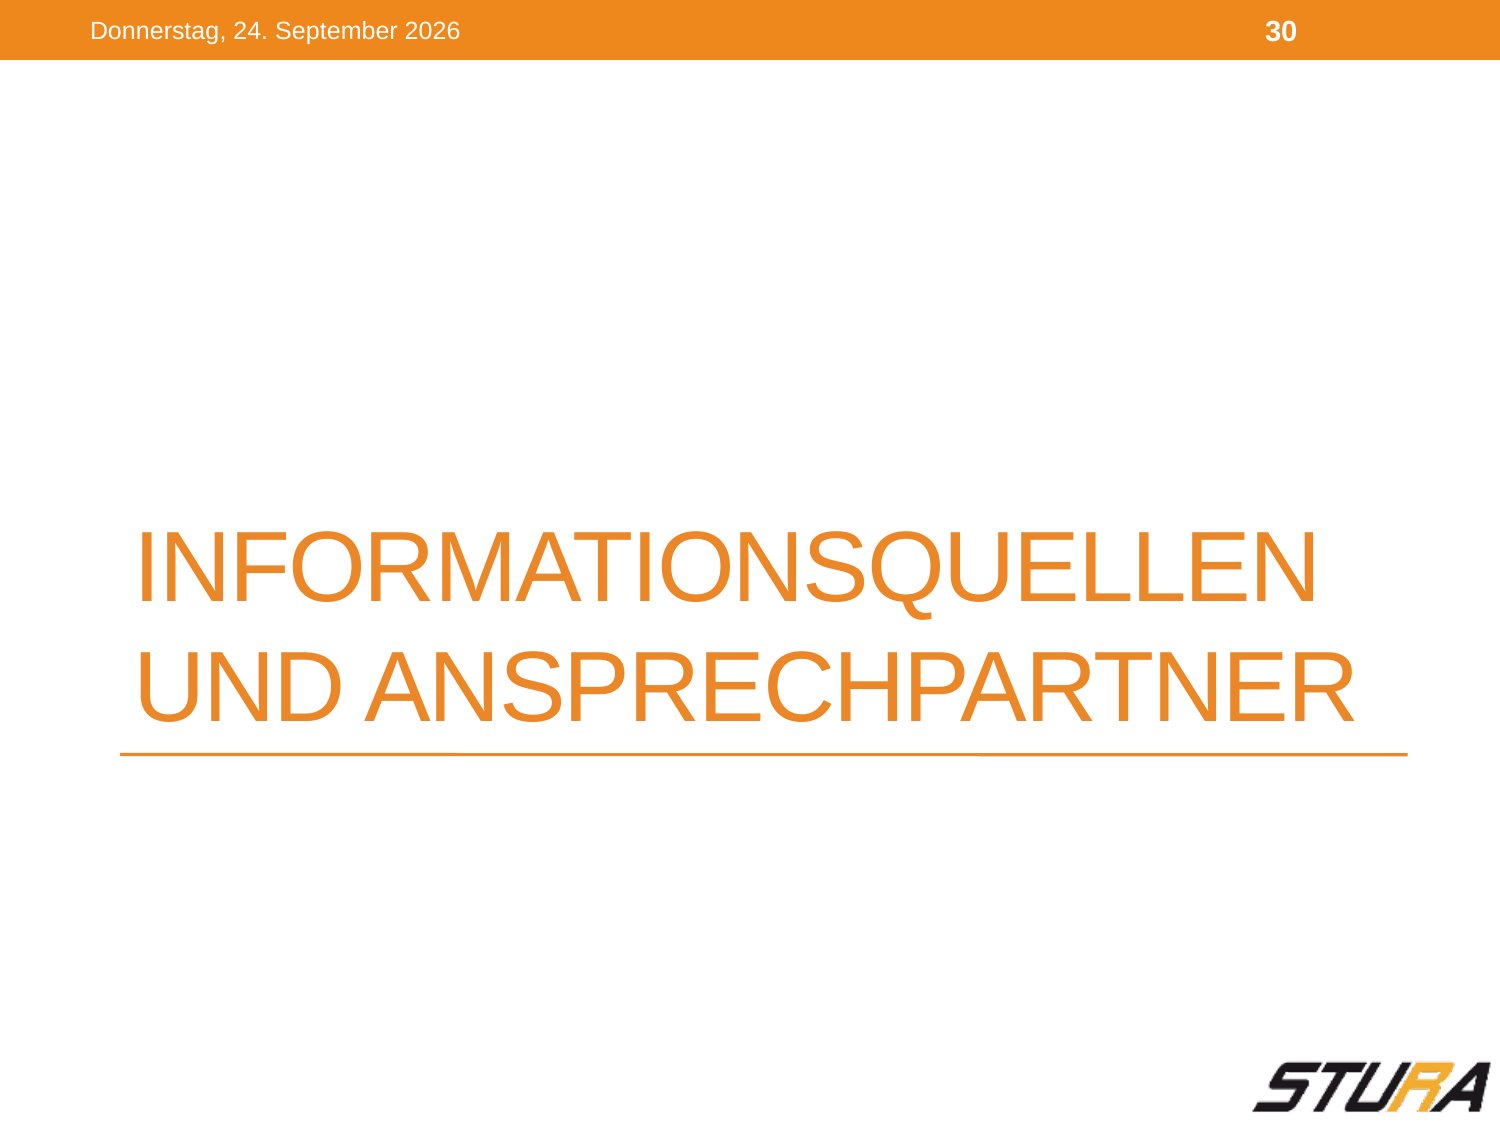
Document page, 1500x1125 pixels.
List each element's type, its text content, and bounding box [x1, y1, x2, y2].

title Informationsquellen und Ansprechpartner [118, 387, 1394, 749]
text_box Mittwoch, 21. September 16 [75, 3, 550, 57]
text_box ‹Nr.› [1250, 3, 1426, 57]
